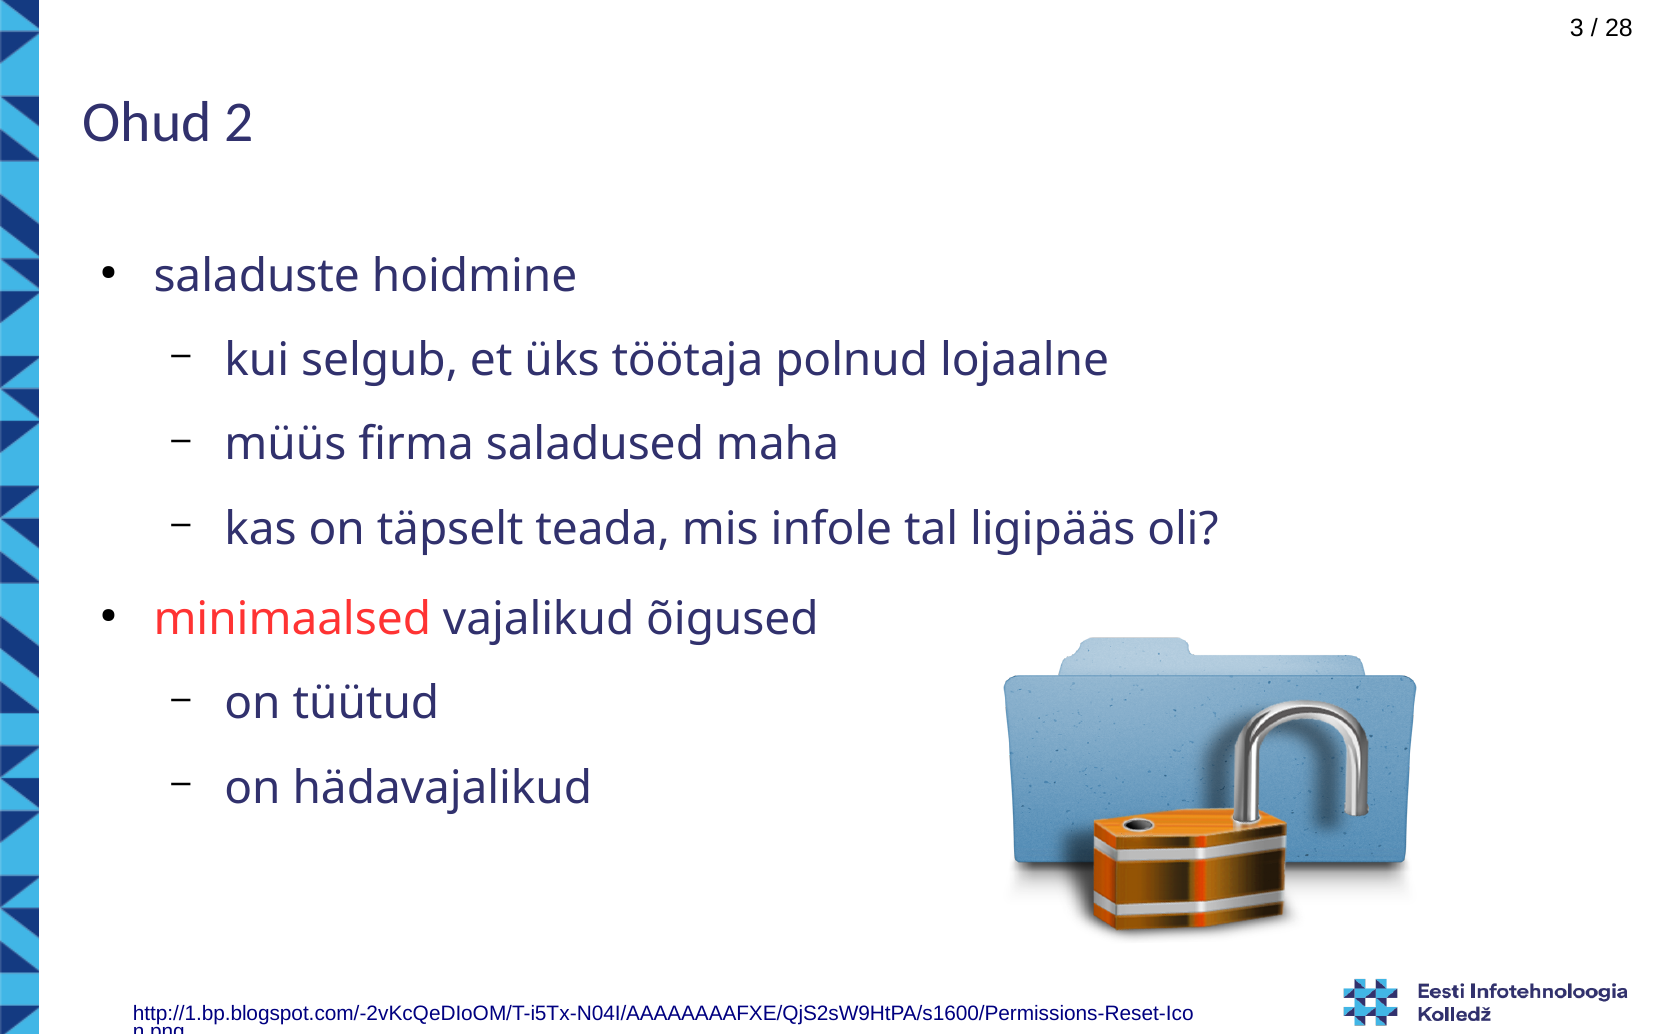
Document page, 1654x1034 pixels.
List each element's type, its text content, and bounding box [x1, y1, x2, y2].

title Ohud 2 [82, 41, 1571, 214]
picture [1001, 598, 1418, 945]
text_box http://1.bp.blogspot.com/-2vKcQeDIoOM/T-i5Tx-N04I/AAAAAAAAFXE/QjS2sW9HtPA/s1600/Permissions-Reset-Icon.png [118, 994, 1211, 1034]
list saladuste hoidmine kui selgub, et üks töötaja polnud lojaalne müüs firma saladused maha kas on täpselt teada, mis infole tal ligipääs oli? minimaalsed vajalikud õigused on tüütud on hädavajalikud [82, 241, 1538, 985]
